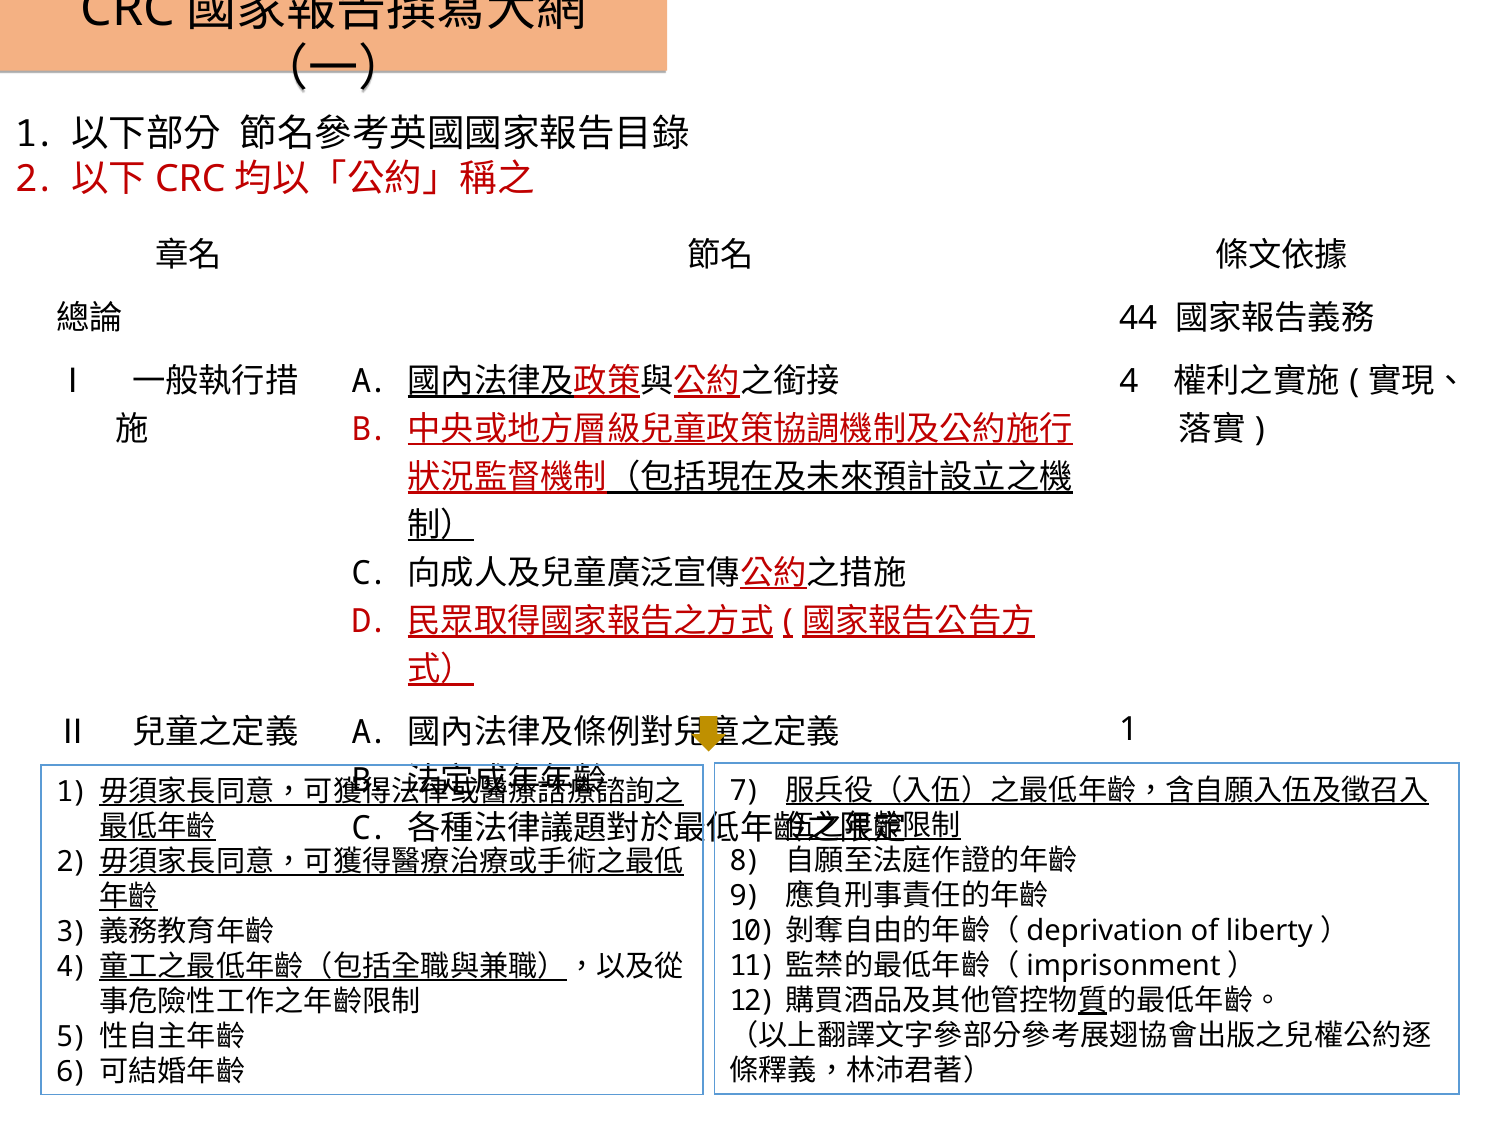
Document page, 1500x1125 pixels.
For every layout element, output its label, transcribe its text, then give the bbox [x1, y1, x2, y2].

table_cell 1 [1104, 698, 1459, 763]
table_cell Ⅱ 兒童之定義 [41, 698, 336, 765]
table_header 條文依據 [1104, 220, 1459, 283]
table_header 章名 [41, 220, 336, 283]
table_cell 國內法律及政策與公約之銜接 中央或地方層級兒童政策協調機制及公約施行狀況監督機制（包括現在及未來預計設立之機制） 向成人及兒童廣泛宣傳公約之措施 民眾取得國家報告之方式(國家報告公告方式） [336, 346, 1104, 698]
text_box 毋須家長同意，可獲得法律或醫療諮療諮詢之最低年齡 毋須家長同意，可獲得醫療治療或手術之最低年齡 義務教育年齡 童工之最低年齡（包括全職與兼職），以及從事危險性工作之年齡限制 性自主年齡 可結婚年齡 [41, 765, 703, 1095]
table_cell 4 權利之實施(實現、落實) [1104, 346, 1459, 698]
text_box 以下部分 節名參考英國國家報告目錄 以下CRC均以「公約」稱之 [0, 101, 1353, 207]
table_cell [336, 283, 1104, 346]
table_cell Ⅰ 一般執行措施 [41, 346, 336, 698]
text_box [690, 716, 727, 752]
table_header 節名 [336, 220, 1104, 283]
text_box 服兵役（入伍）之最低年齡，含自願入伍及徵召入伍之年齡限制 自願至法庭作證的年齡 應負刑事責任的年齡 剝奪自由的年齡（deprivation of liberty） 監禁的最低年齡（imprisonment） 購買酒品及其他管控物質的最低年齡。 （以上翻譯文字參部分參考展翅協會出版之兒權公約逐條釋義，林沛君著） [714, 763, 1459, 1094]
text_box CRC國家報告撰寫大網（一） [194, 0, 228, 23]
table_cell 國內法律及條例對兒童之定義 法定成年年齡 各種法律議題對於最低年齡之限定 [336, 698, 1104, 857]
table_cell 44 國家報告義務 [1104, 283, 1459, 346]
table_cell 總論 [41, 283, 336, 346]
text_box CRC國家報告撰寫大網（一） [0, 0, 668, 71]
